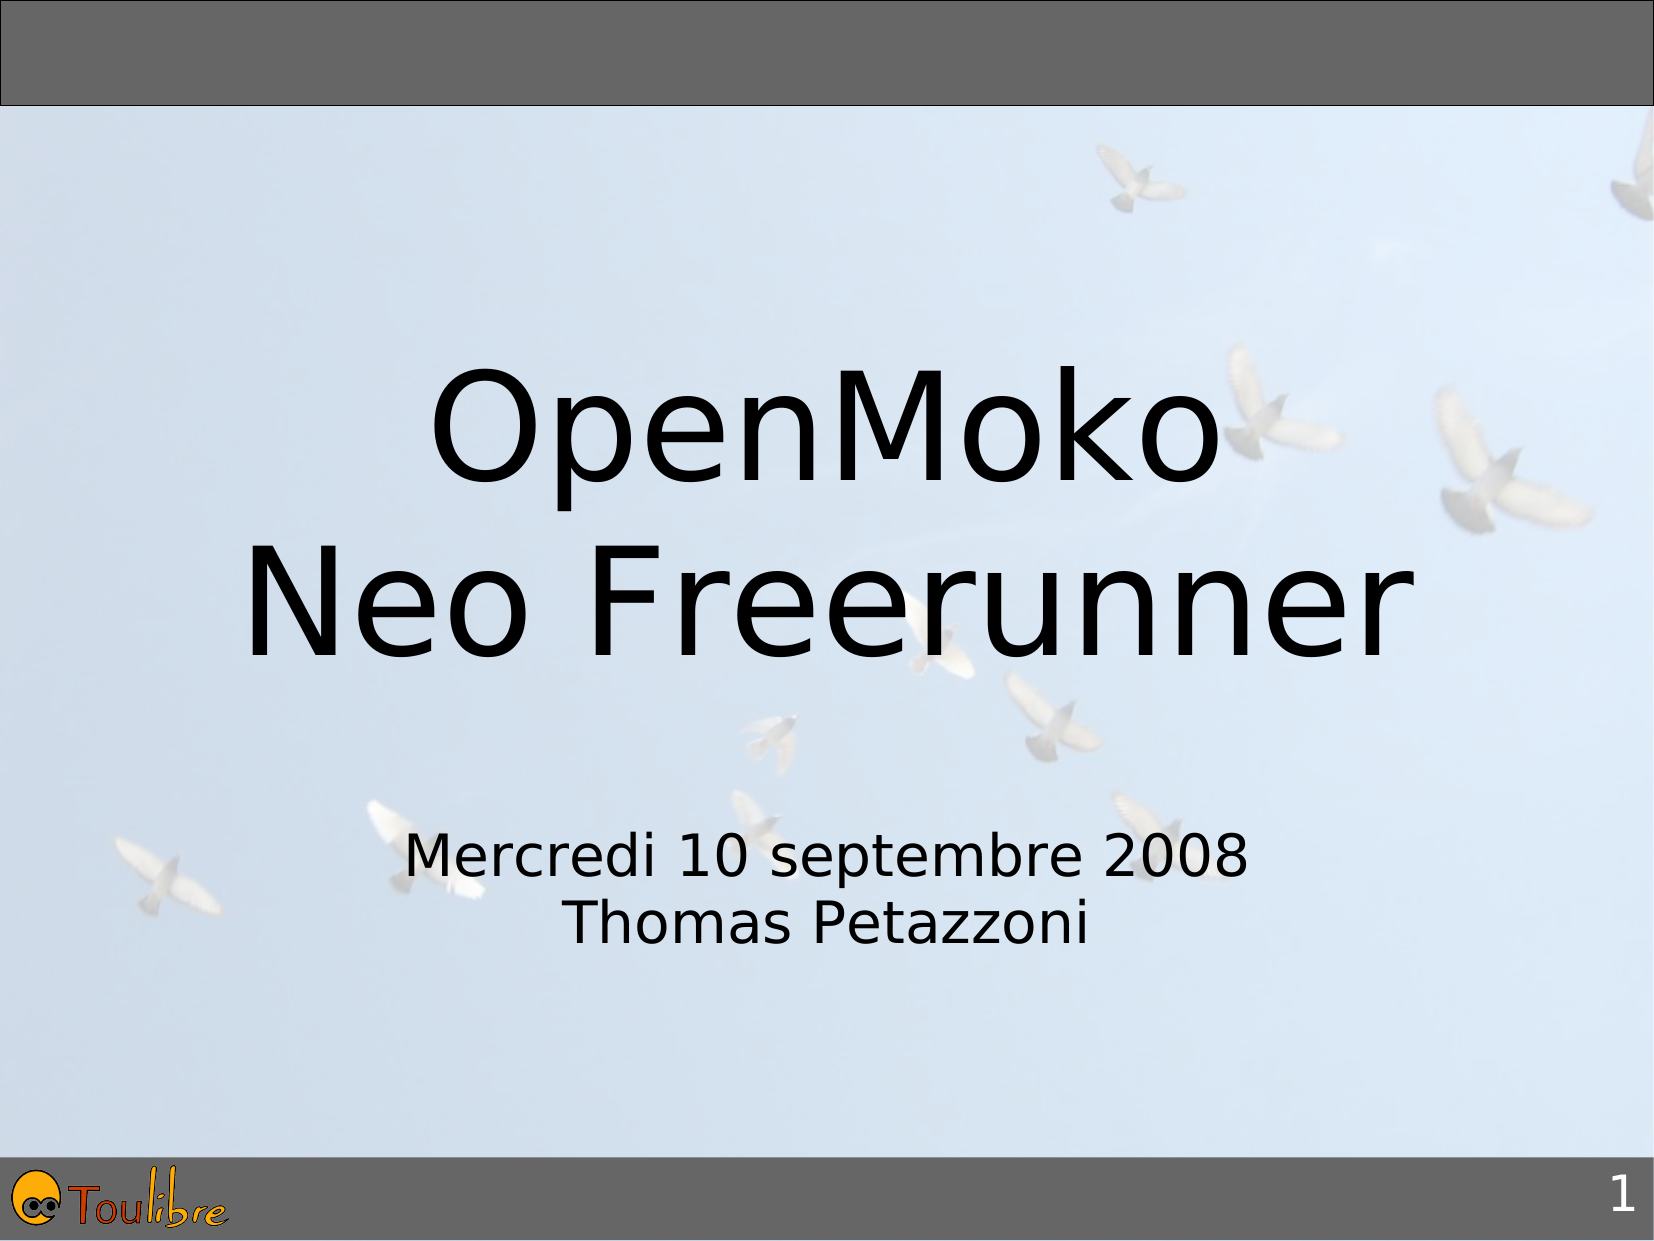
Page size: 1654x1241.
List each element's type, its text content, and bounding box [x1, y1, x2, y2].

text_box OpenMoko Neo Freerunner Mercredi 10 septembre 2008 Thomas Petazzoni [0, 334, 1654, 965]
picture [11, 1165, 229, 1228]
